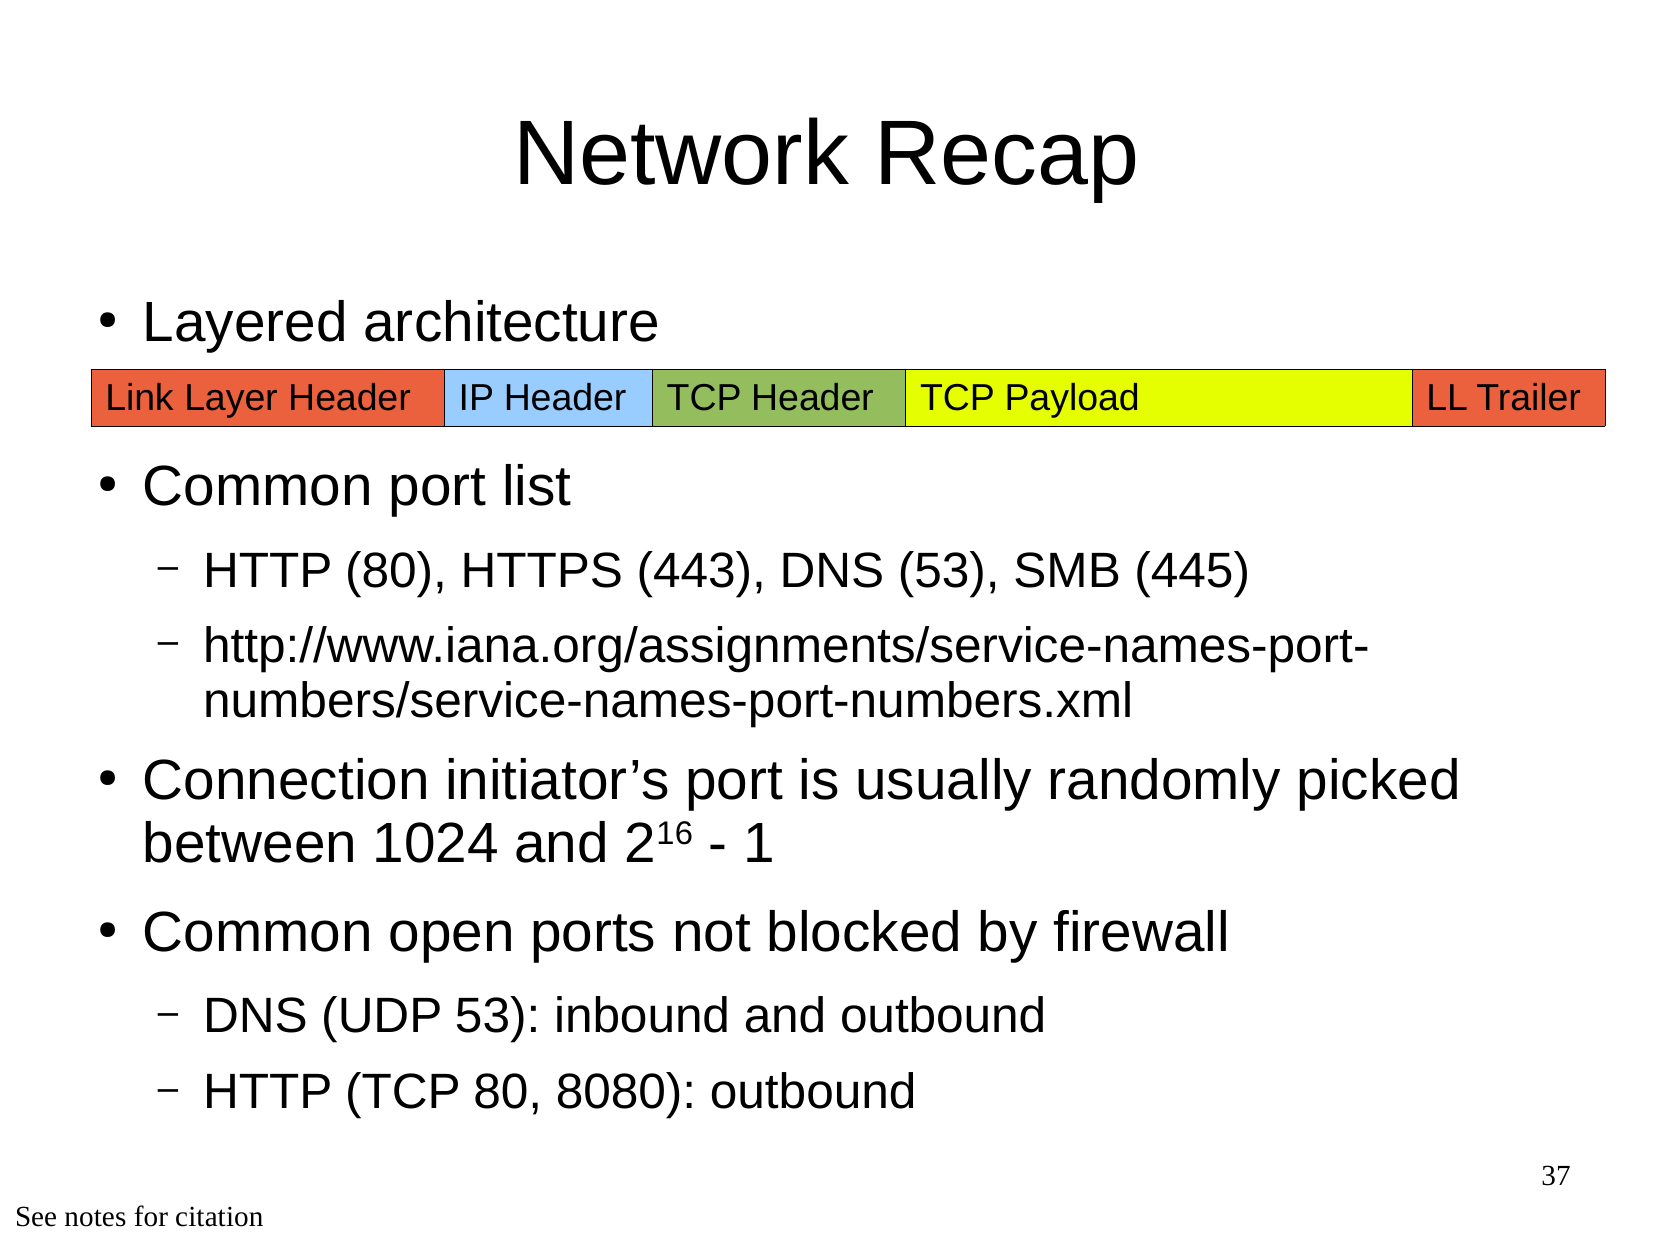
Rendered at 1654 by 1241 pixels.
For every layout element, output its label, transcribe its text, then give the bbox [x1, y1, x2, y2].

table_header TCP Header [653, 370, 905, 426]
table_header Link Layer Header [92, 370, 444, 426]
table_header IP Header [445, 370, 652, 426]
list Layered architecture Common port list HTTP (80), HTTPS (443), DNS (53), SMB (445) http://www.iana.org/assignments/service-names-port-numbers/service-names-port-numbers.xml Connection initiator’s port is usually randomly picked between 1024 and 216 - 1 Common open ports not blocked by firewall DNS (UDP 53): inbound and outbound HTTP (TCP 80, 8080): outbound [82, 290, 1576, 1126]
table_header LL Trailer [1413, 370, 1605, 426]
table_header TCP Payload [906, 370, 1412, 426]
title Network Recap [82, 49, 1571, 257]
